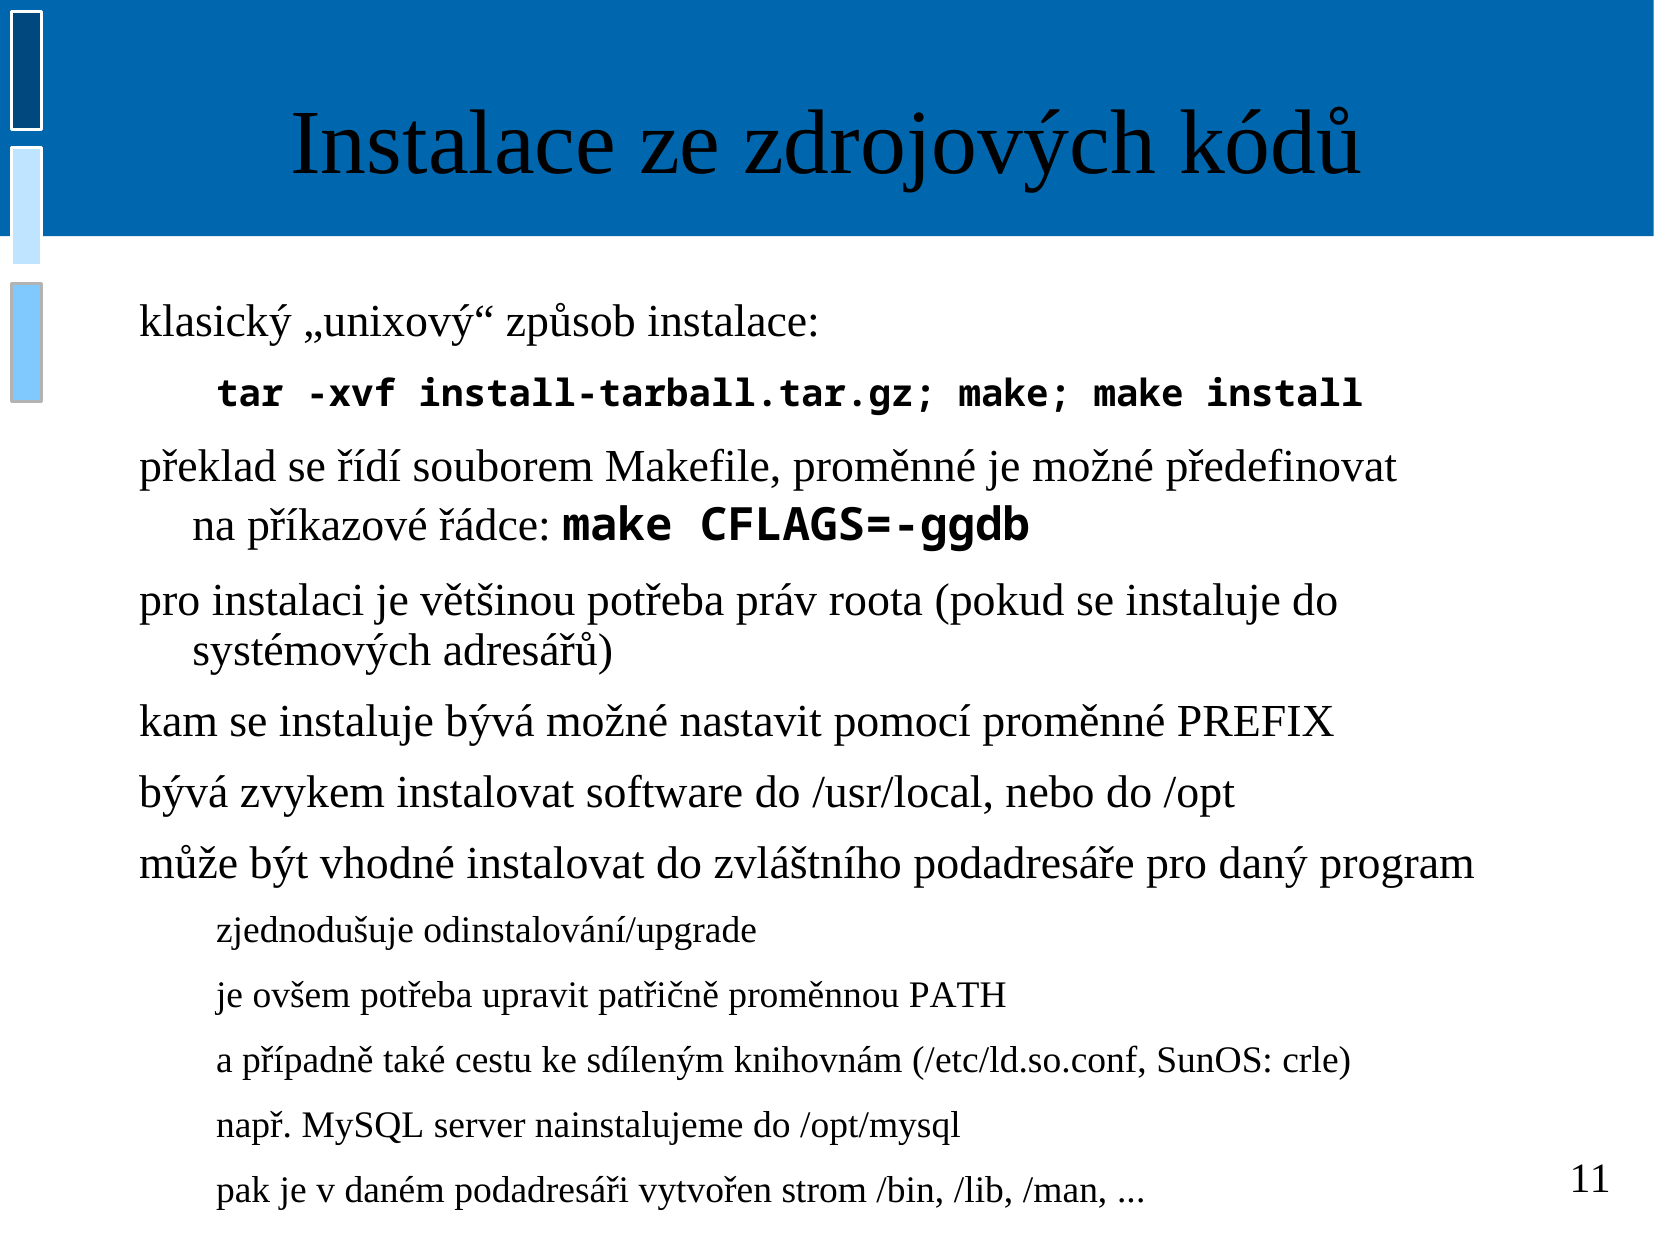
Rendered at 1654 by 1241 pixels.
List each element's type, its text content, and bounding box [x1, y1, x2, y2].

title Instalace ze zdrojových kódů [121, 49, 1534, 237]
list klasický „unixový“ způsob instalace: tar -xvf install-tarball.tar.gz; make; make install překlad se řídí souborem Makefile, proměnné je možné předefinovat na příkazové řádce: make CFLAGS=-ggdb pro instalaci je většinou potřeba práv roota (pokud se instaluje do systémových adresářů) kam se instaluje bývá možné nastavit pomocí proměnné PREFIX bývá zvykem instalovat software do /usr/local, nebo do /opt může být vhodné instalovat do zvláštního podadresáře pro daný program zjednodušuje odinstalování/upgrade je ovšem potřeba upravit patřičně proměnnou PATH a případně také cestu ke sdíleným knihovnám (/etc/ld.so.conf, SunOS: crle) např. MySQL server nainstalujeme do /opt/mysql pak je v daném podadresáři vytvořen strom /bin, /lib, /man, ... [121, 295, 1534, 1198]
